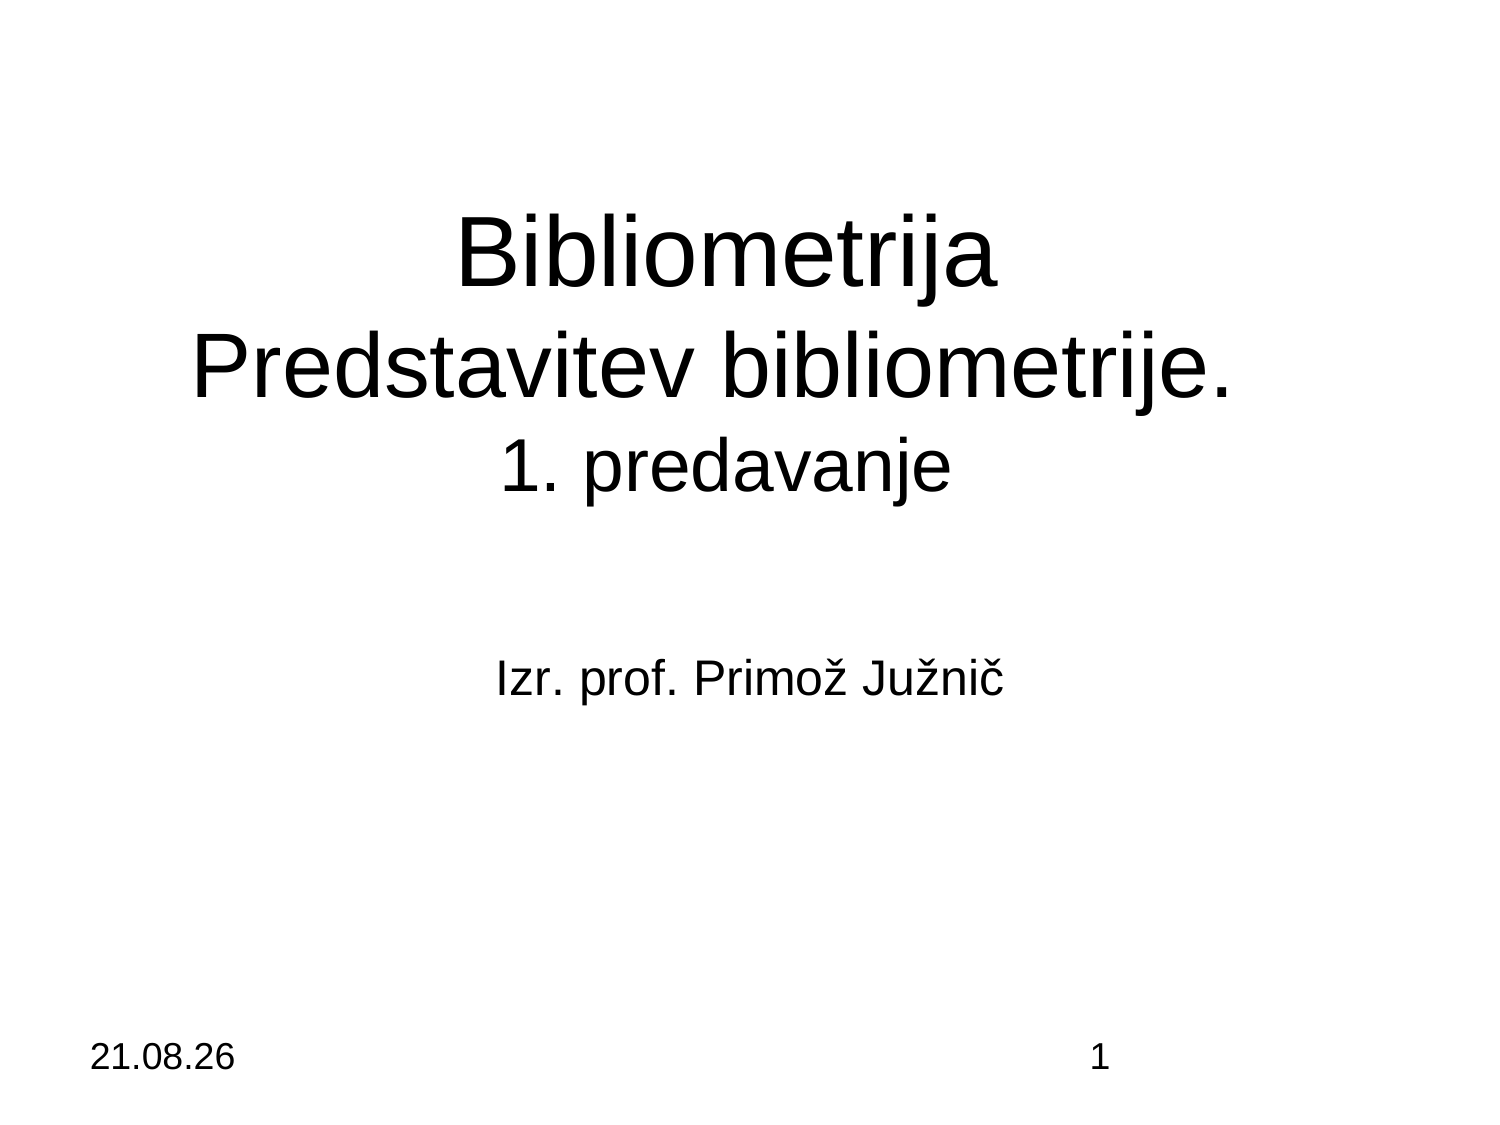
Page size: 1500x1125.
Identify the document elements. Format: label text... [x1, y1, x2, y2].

subtitle Izr. prof. Primož Južnič [225, 637, 1276, 926]
title Bibliometrija Predstavitev bibliometrije. 1. predavanje [112, 101, 1341, 591]
